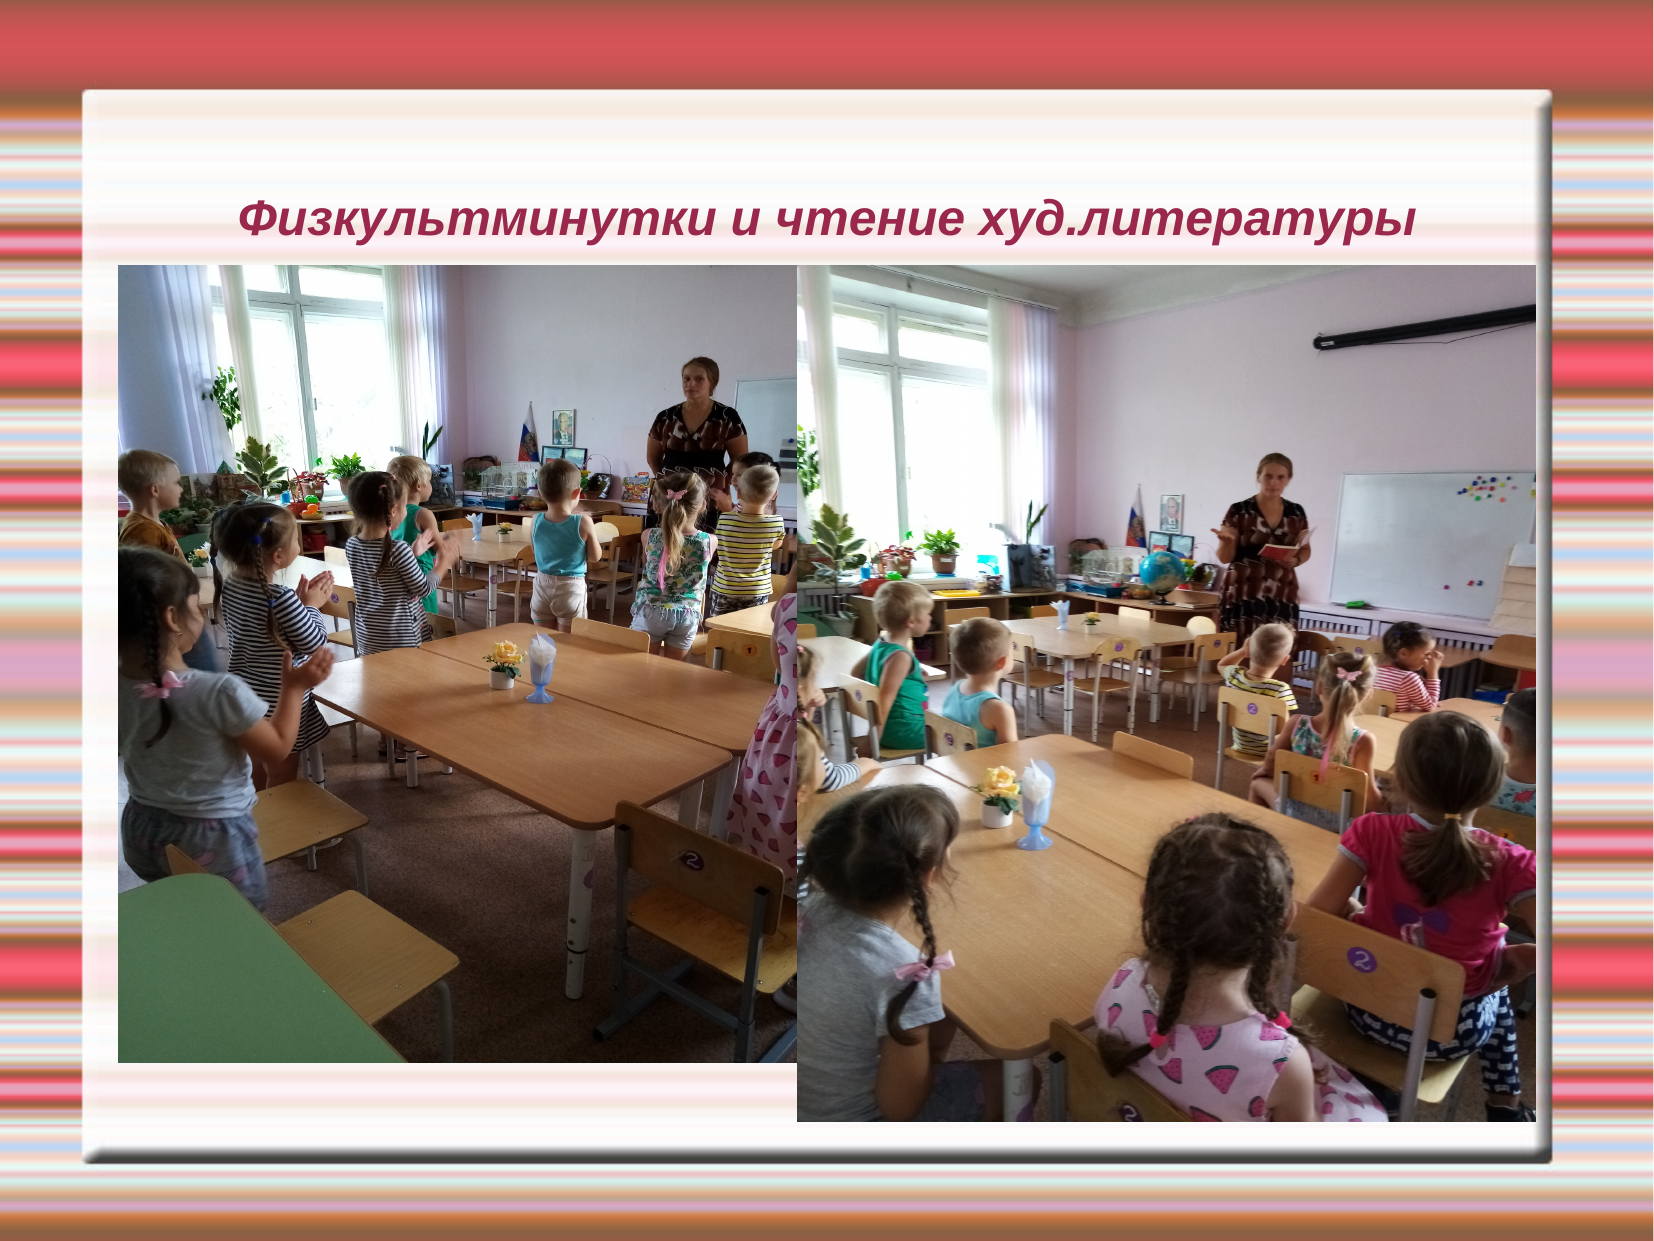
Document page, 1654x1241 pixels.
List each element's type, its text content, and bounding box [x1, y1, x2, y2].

title Физкультминутки и чтение худ.литературы [121, 114, 1534, 265]
picture [0, 0, 1654, 1241]
